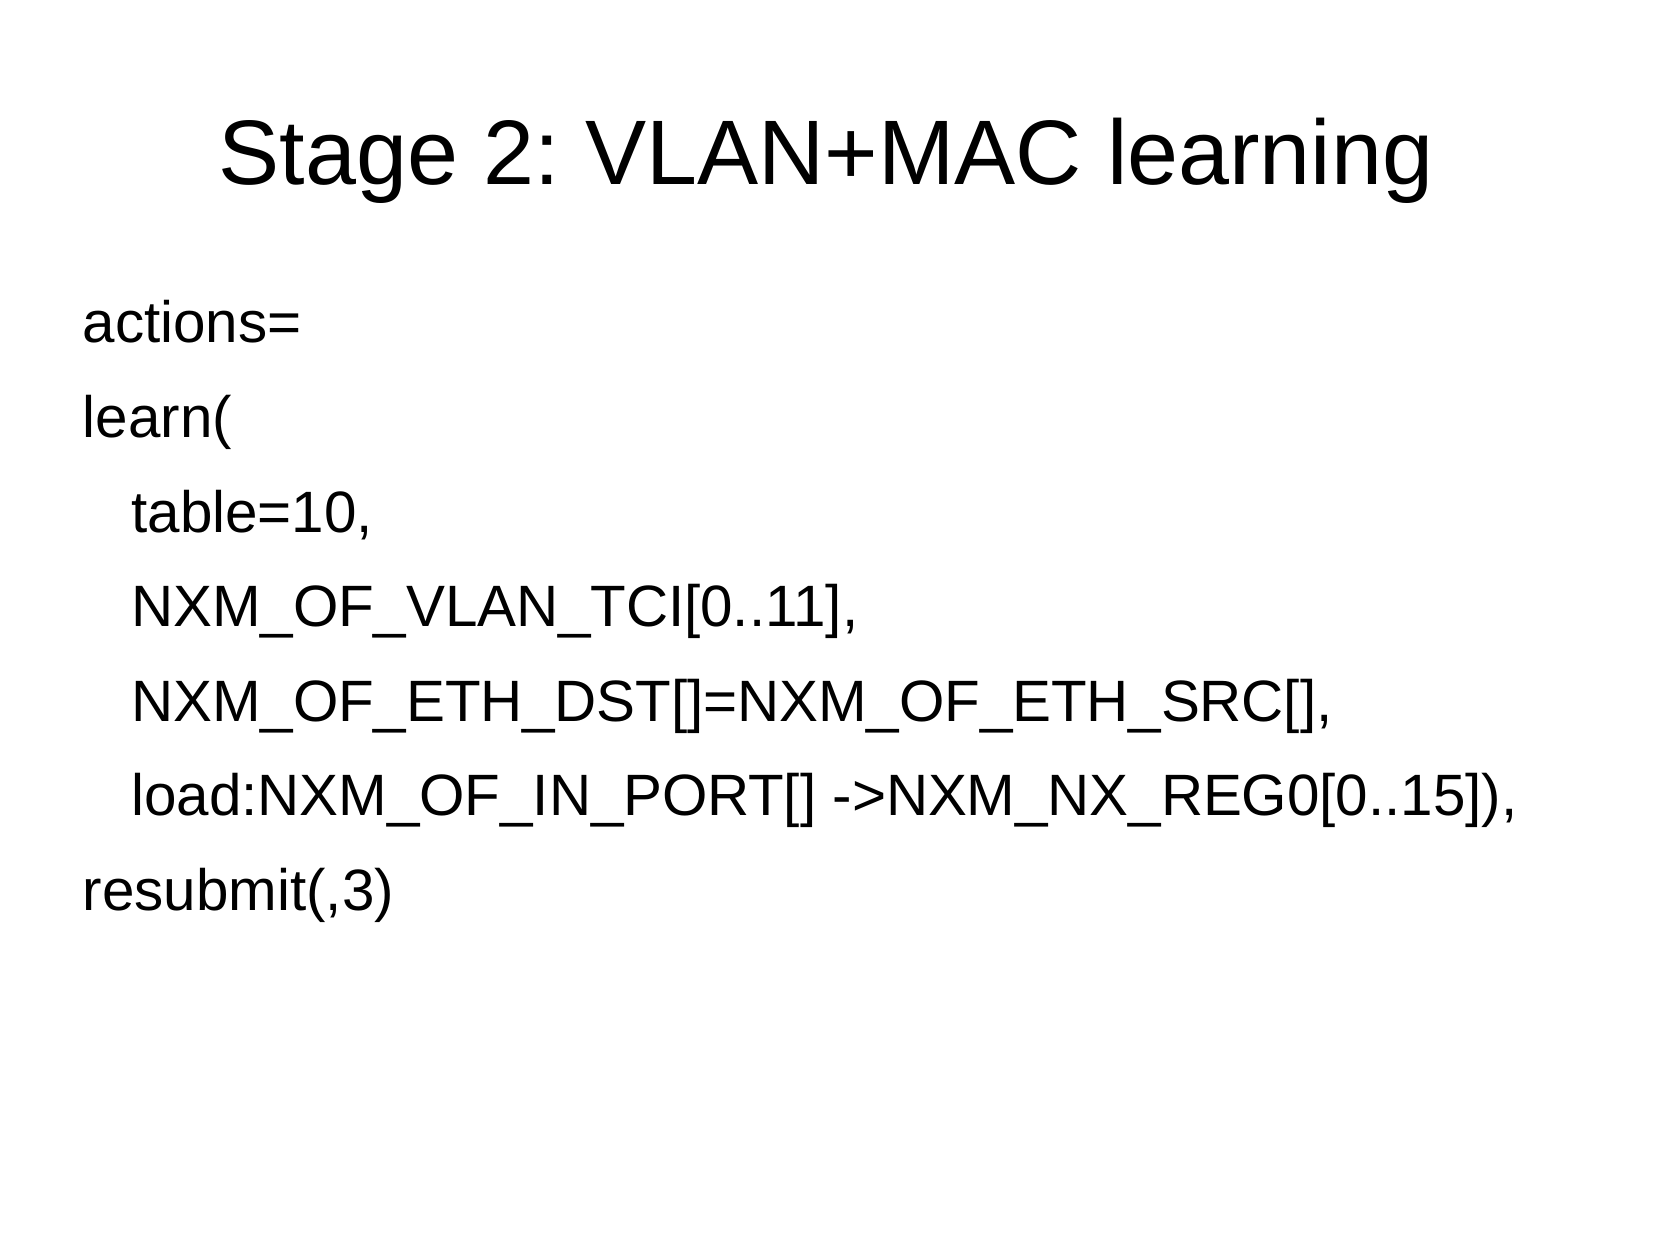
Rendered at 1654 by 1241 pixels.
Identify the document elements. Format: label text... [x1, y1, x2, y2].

list actions= learn( table=10, NXM_OF_VLAN_TCI[0..11], NXM_OF_ETH_DST[]=NXM_OF_ETH_SRC[], load:NXM_OF_IN_PORT[] ->NXM_NX_REG0[0..15]), resubmit(,3) [82, 290, 1538, 1010]
title Stage 2: VLAN+MAC learning [82, 49, 1571, 257]
